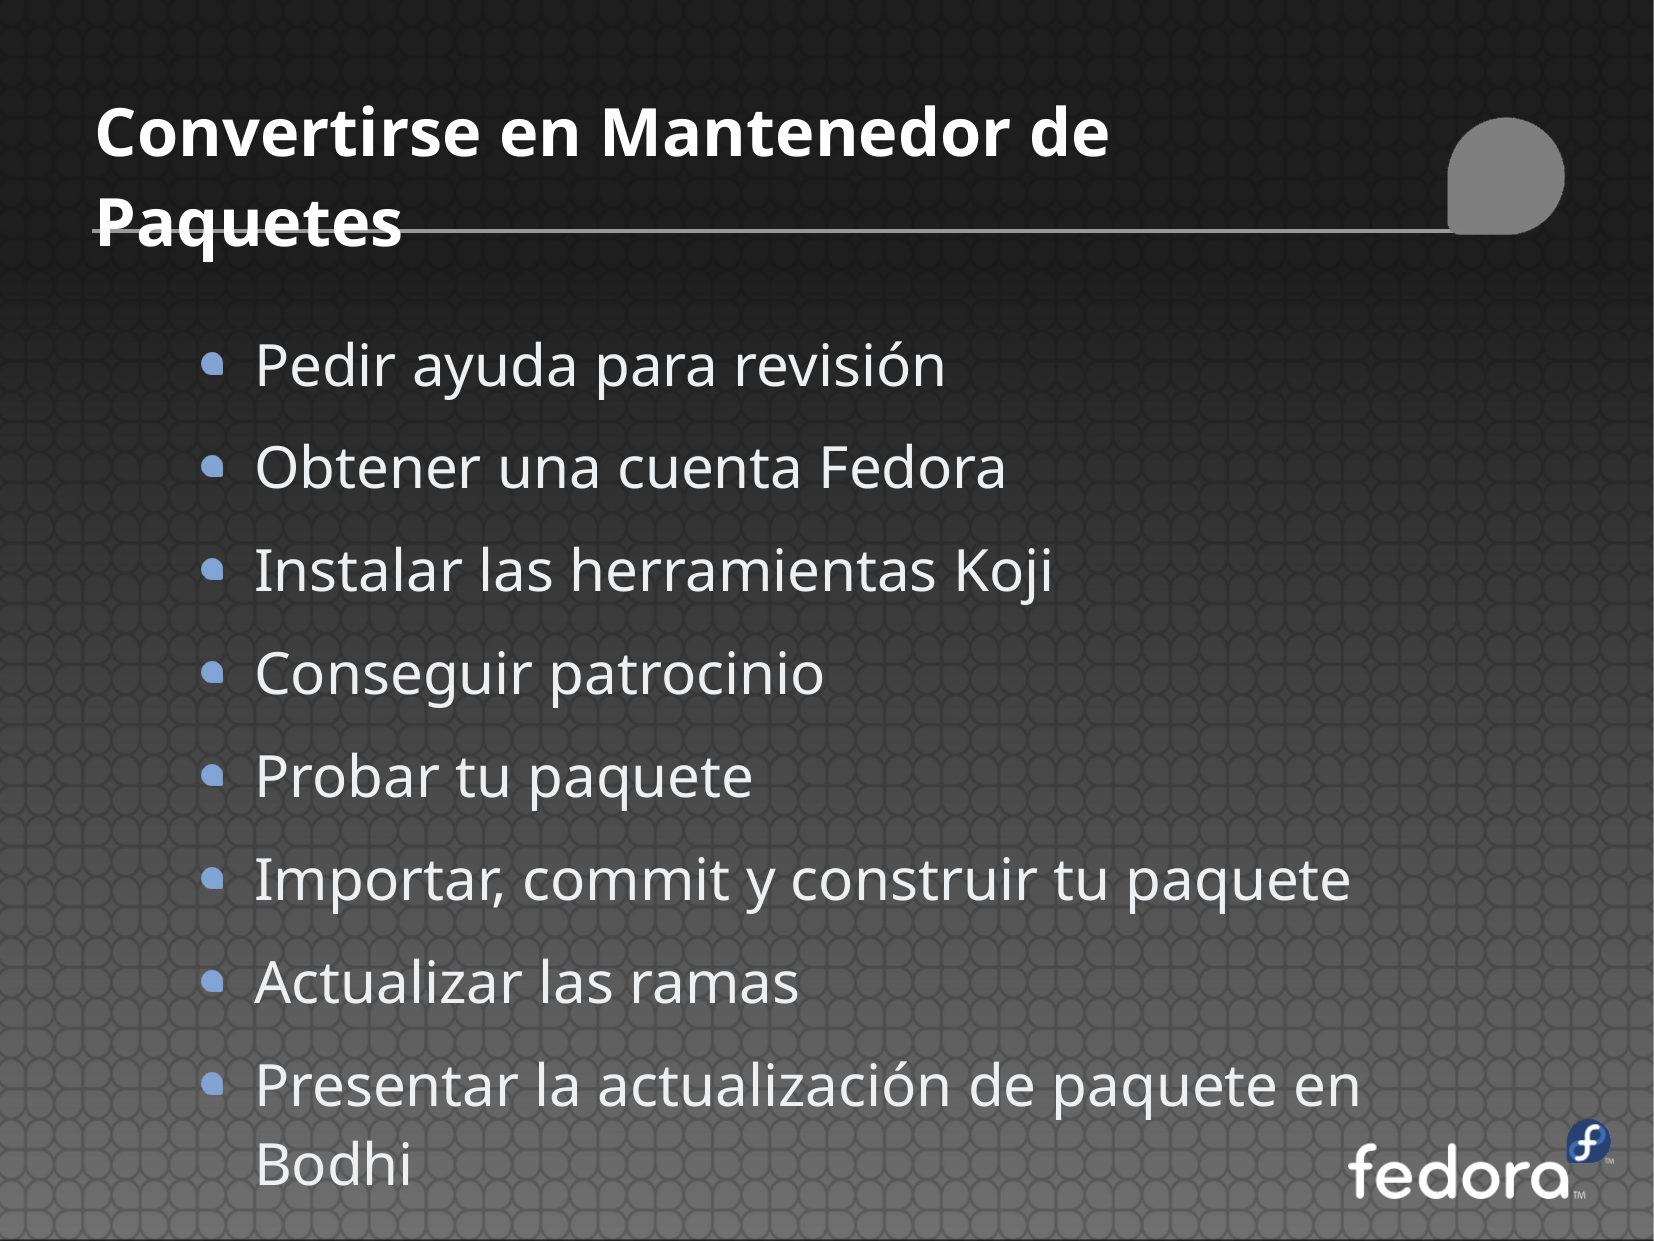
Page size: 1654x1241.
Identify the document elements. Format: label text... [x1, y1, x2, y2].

list Pedir ayuda para revisión Obtener una cuenta Fedora Instalar las herramientas Koji Conseguir patrocinio Probar tu paquete Importar, commit y construir tu paquete Actualizar las ramas Presentar la actualización de paquete en Bodhi Estar atento para actualizaciones [112, 203, 1501, 1139]
picture [0, 0, 1654, 1241]
title Convertirse en Mantenedor de Paquetes [94, 100, 1426, 251]
